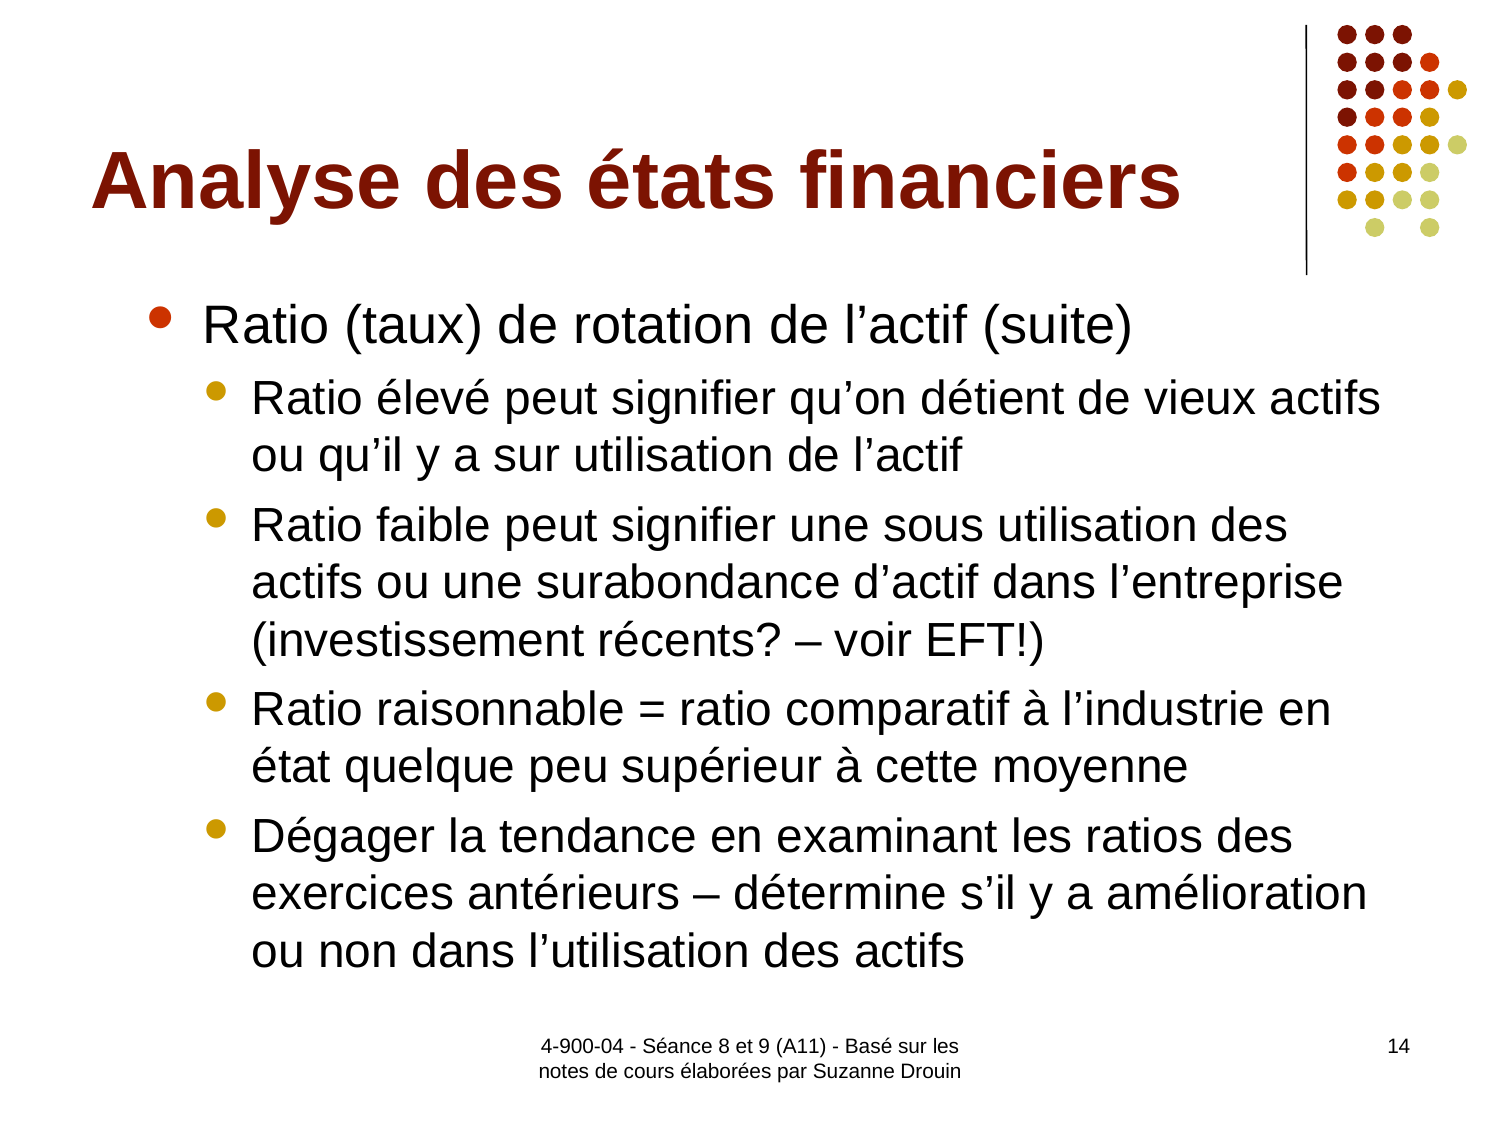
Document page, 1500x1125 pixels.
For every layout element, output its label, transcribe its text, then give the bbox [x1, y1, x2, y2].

text_box <numéro> [1074, 1025, 1426, 1101]
text_box Ratio (taux) de rotation de l’actif (suite) Ratio élevé peut signifier qu’on détient de vieux actifs ou qu’il y a sur utilisation de l’actif Ratio faible peut signifier une sous utilisation des actifs ou une surabondance d’actif dans l’entreprise (investissement récents? – voir EFT!) Ratio raisonnable = ratio comparatif à l’industrie en état quelque peu supérieur à cette moyenne Dégager la tendance en examinant les ratios des exercices antérieurs – détermine s’il y a amélioration ou non dans l’utilisation des actifs [75, 282, 1426, 1006]
text_box Analyse des états financiers [74, 20, 1313, 233]
text_box 4-900-04 - Séance 8 et 9 (A11) - Basé sur les notes de cours élaborées par Suzanne Drouin [512, 1025, 988, 1101]
